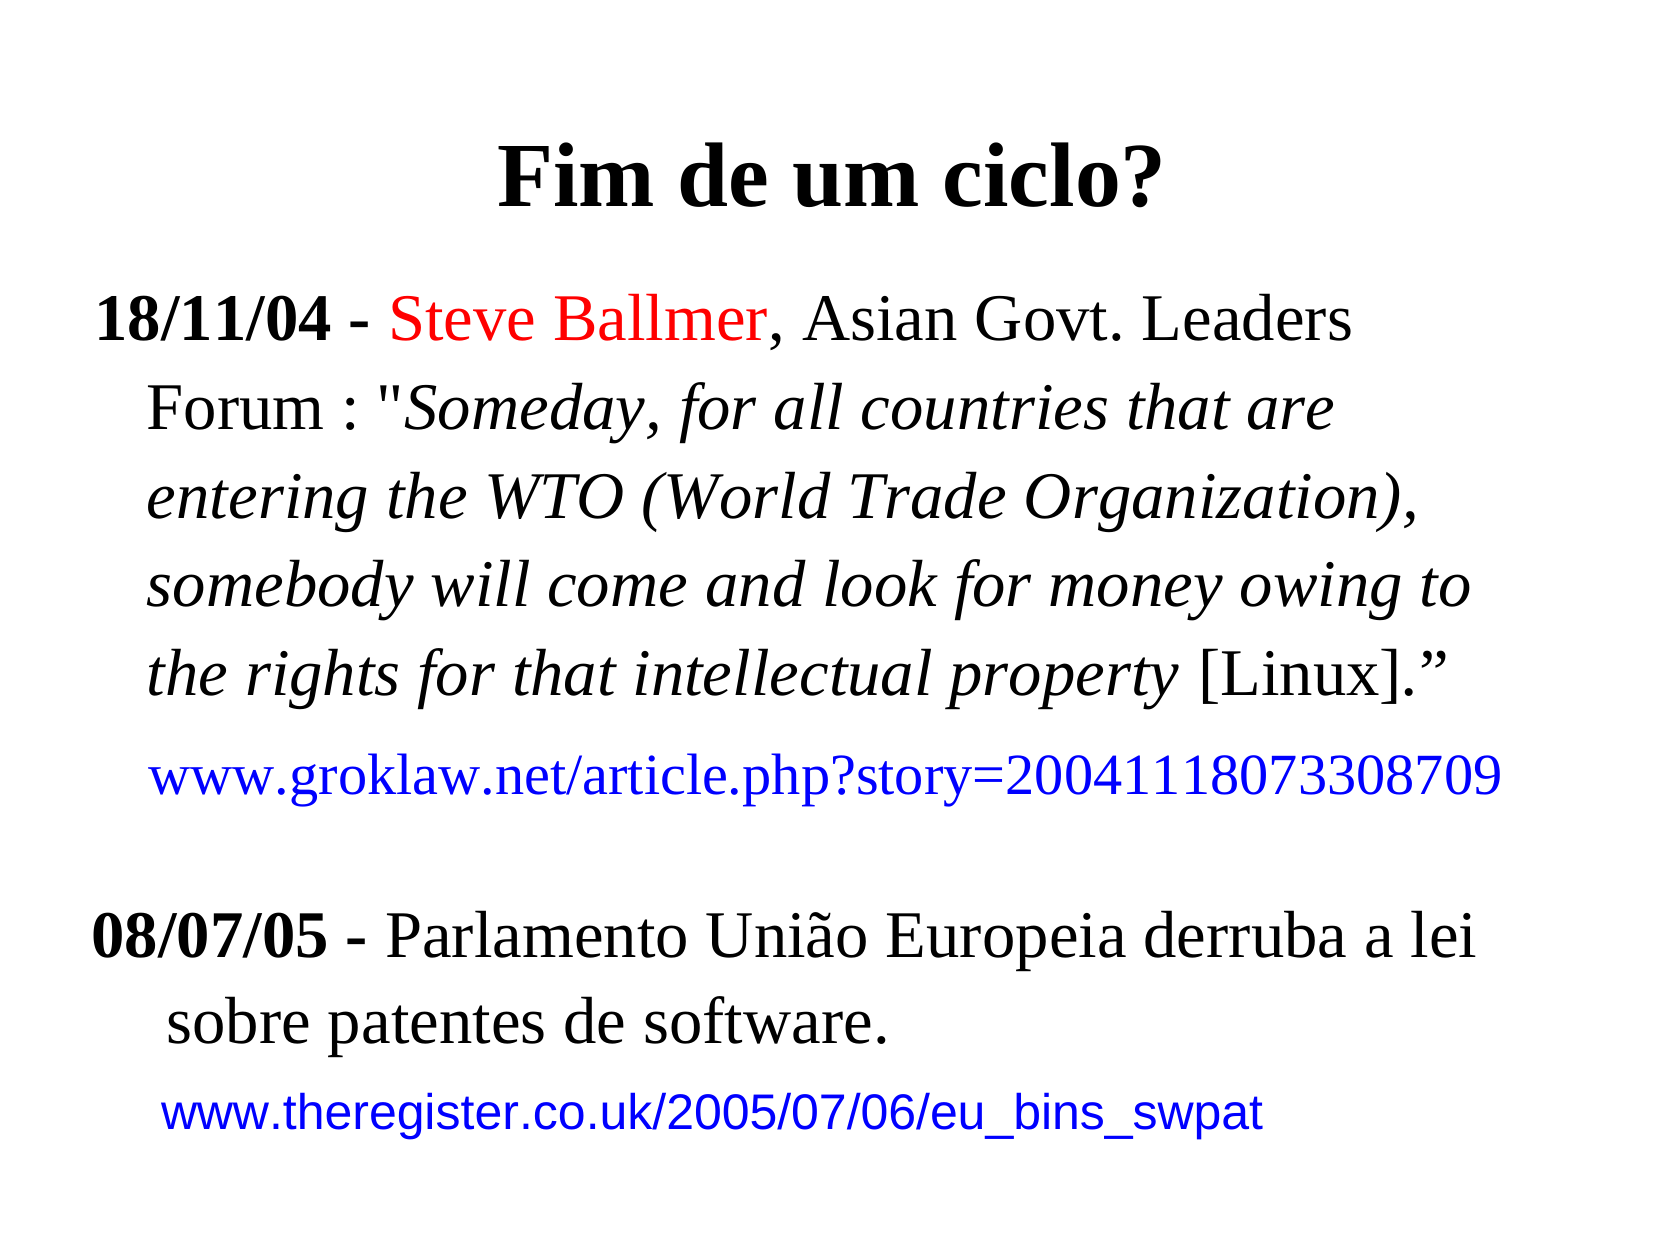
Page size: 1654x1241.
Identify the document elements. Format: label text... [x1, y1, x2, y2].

text_box www.groklaw.net/article.php?story=20041118073308709 [148, 742, 1504, 808]
text_box 18/11/04 - Steve Ballmer, Asian Govt. Leaders Forum : "Someday, for all countries that are entering the WTO (World Trade Organization), somebody will come and look for money owing to the rights for that intellectual property [Linux].” [91, 266, 1508, 829]
title Fim de um ciclo? [93, 81, 1549, 269]
text_box 08/07/05 - Parlamento União Europeia derruba a lei sobre patentes de software. [91, 887, 1522, 1058]
text_box www.theregister.co.uk/2005/07/06/eu_bins_swpat [161, 1084, 1461, 1149]
